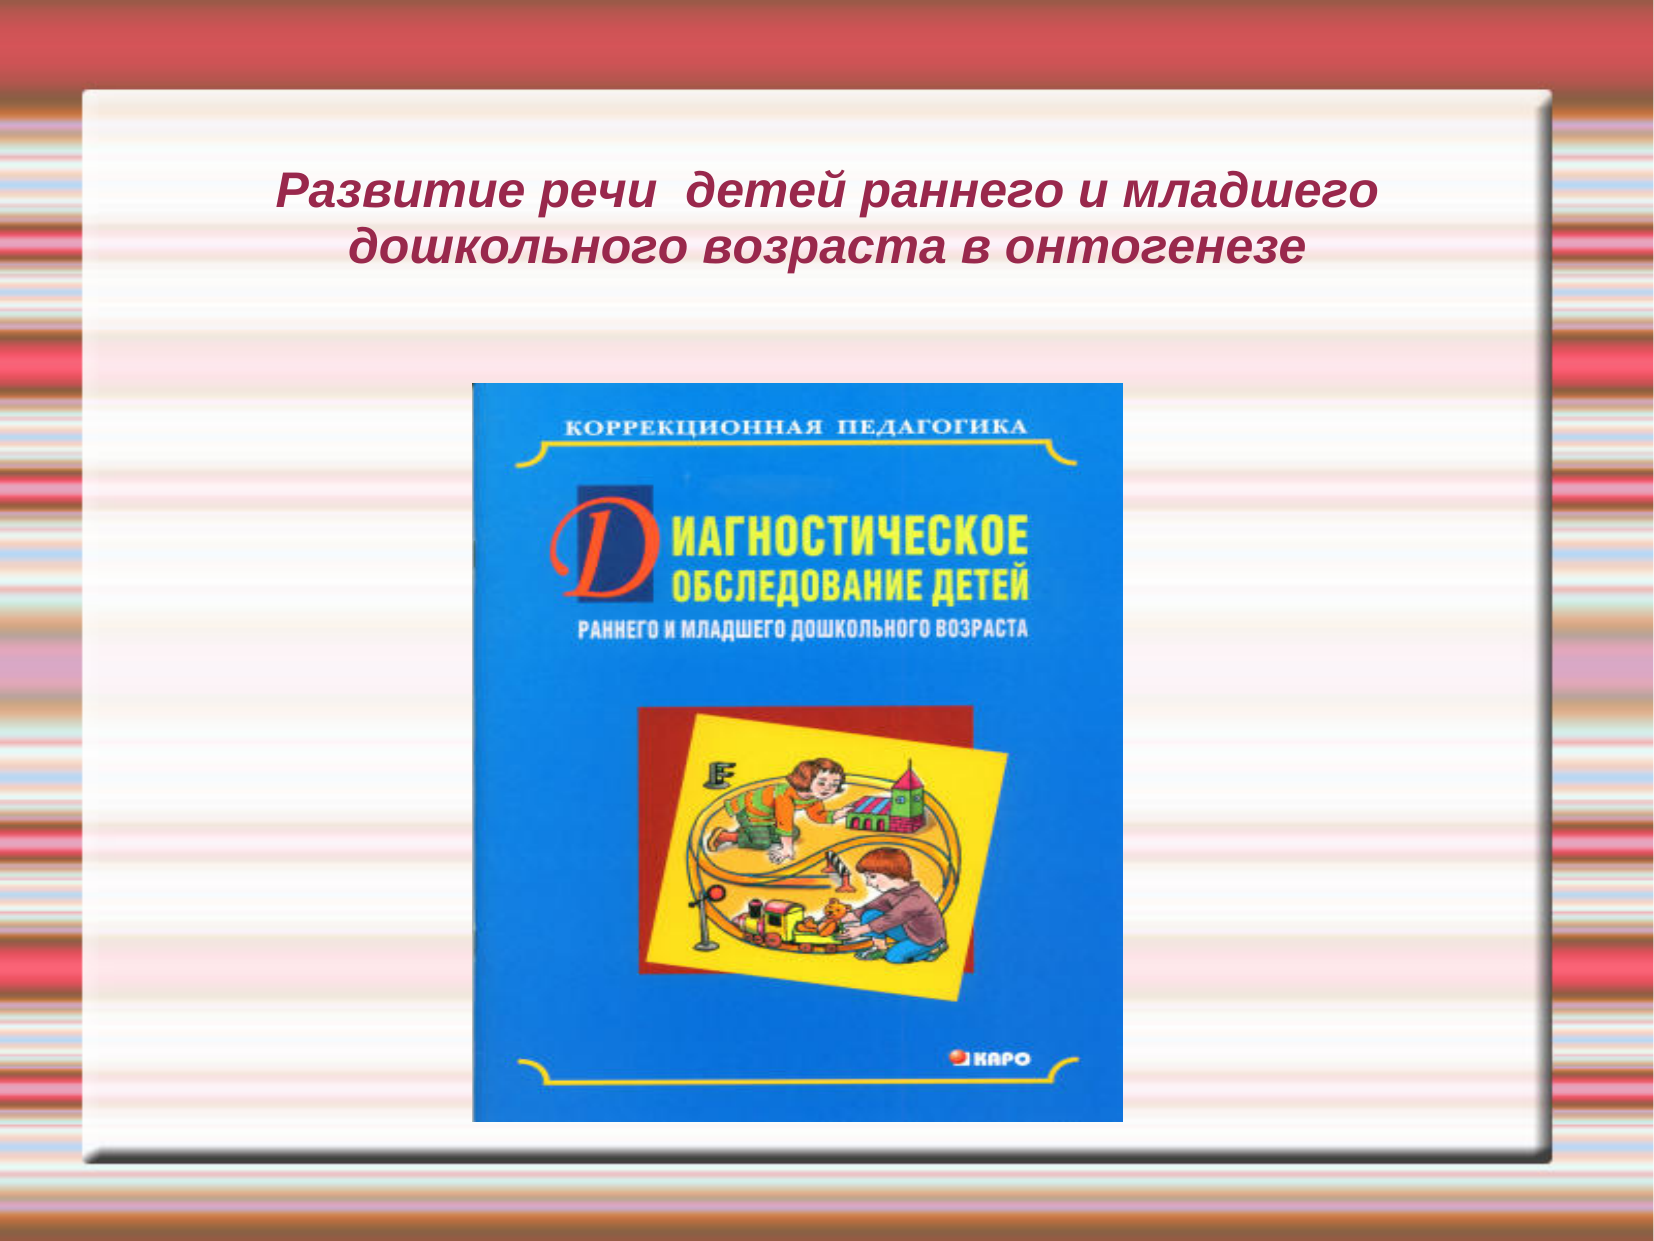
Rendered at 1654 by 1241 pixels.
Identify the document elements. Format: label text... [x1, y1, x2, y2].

title Развитие речи детей раннего и младшего дошкольного возраста в онтогенезе [121, 114, 1534, 322]
picture [0, 0, 1654, 1241]
